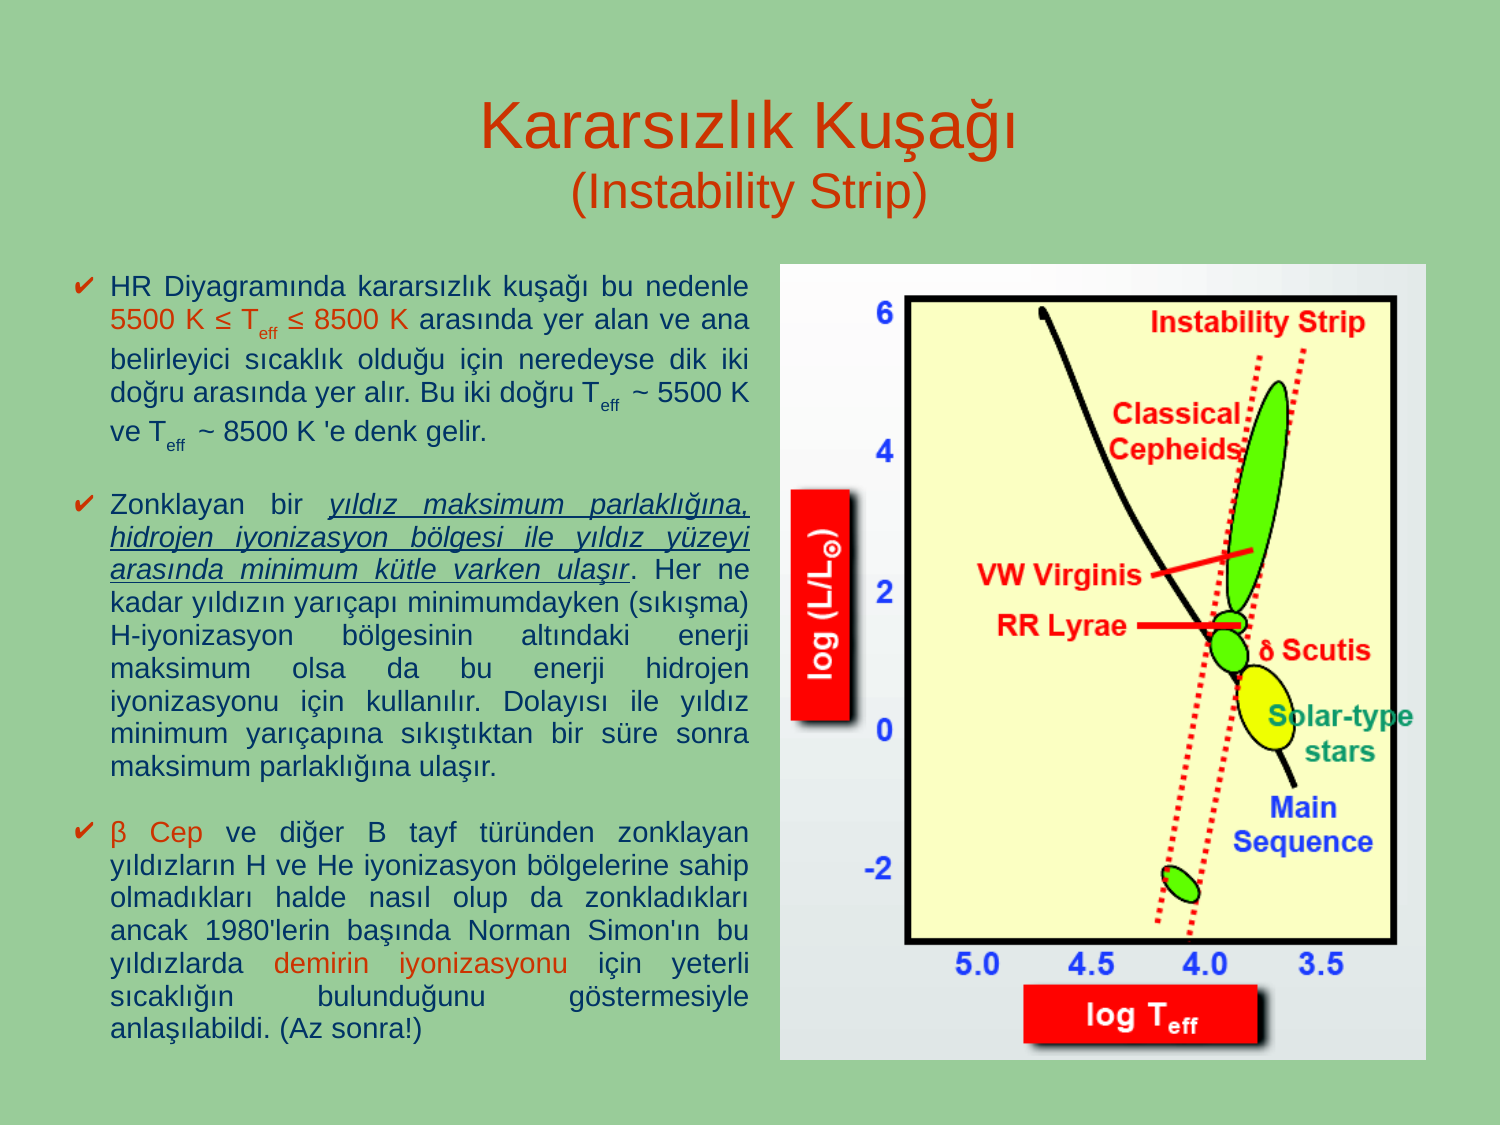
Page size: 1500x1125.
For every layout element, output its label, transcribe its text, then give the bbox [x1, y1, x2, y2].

picture [780, 264, 1426, 1060]
text_box HR Diyagramında kararsızlık kuşağı bu nedenle 5500 K ≤ Teff ≤ 8500 K arasında yer alan ve ana belirleyici sıcaklık olduğu için neredeyse dik iki doğru arasında yer alır. Bu iki doğru Teff ~ 5500 K ve Teff ~ 8500 K 'e denk gelir. Zonklayan bir yıldız maksimum parlaklığına, hidrojen iyonizasyon bölgesi ile yıldız yüzeyi arasında minimum kütle varken ulaşır. Her ne kadar yıldızın yarıçapı minimumdayken (sıkışma) H-iyonizasyon bölgesinin altındaki enerji maksimum olsa da bu enerji hidrojen iyonizasyonu için kullanılır. Dolayısı ile yıldız minimum yarıçapına sıkıştıktan bir süre sonra maksimum parlaklığına ulaşır. β Cep ve diğer B tayf türünden zonklayan yıldızların H ve He iyonizasyon bölgelerine sahip olmadıkları halde nasıl olup da zonkladıkları ancak 1980'lerin başında Norman Simon'ın bu yıldızlarda demirin iyonizasyonu için yeterli sıcaklığın bulunduğunu göstermesiyle anlaşılabildi. (Az sonra!) [60, 263, 766, 1060]
text_box Kararsızlık Kuşağı (Instability Strip) [105, 80, 1396, 227]
